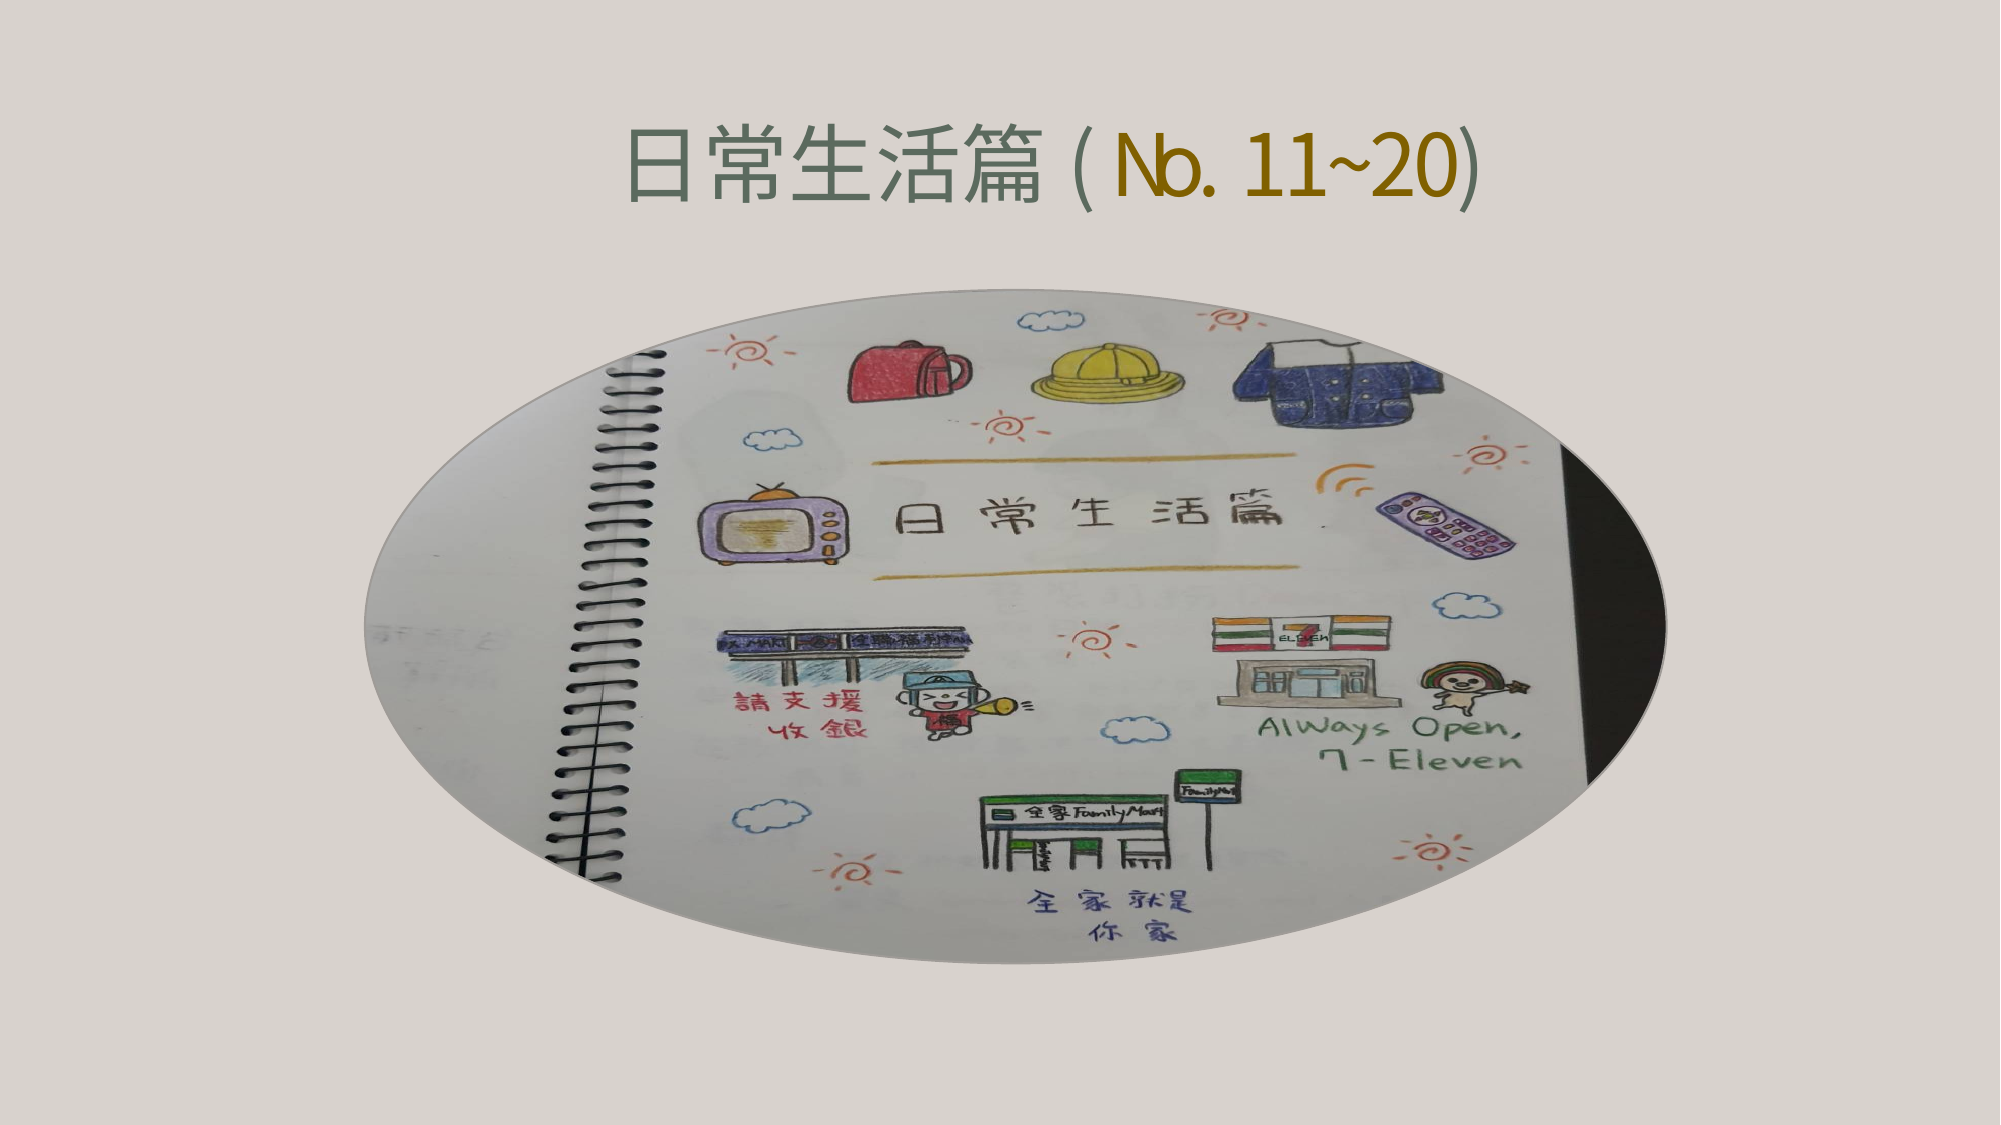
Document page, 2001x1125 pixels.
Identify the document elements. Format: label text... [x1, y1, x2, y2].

text_box [364, 289, 1667, 964]
title 日常生活篇(No.11~20) [539, 51, 1529, 272]
